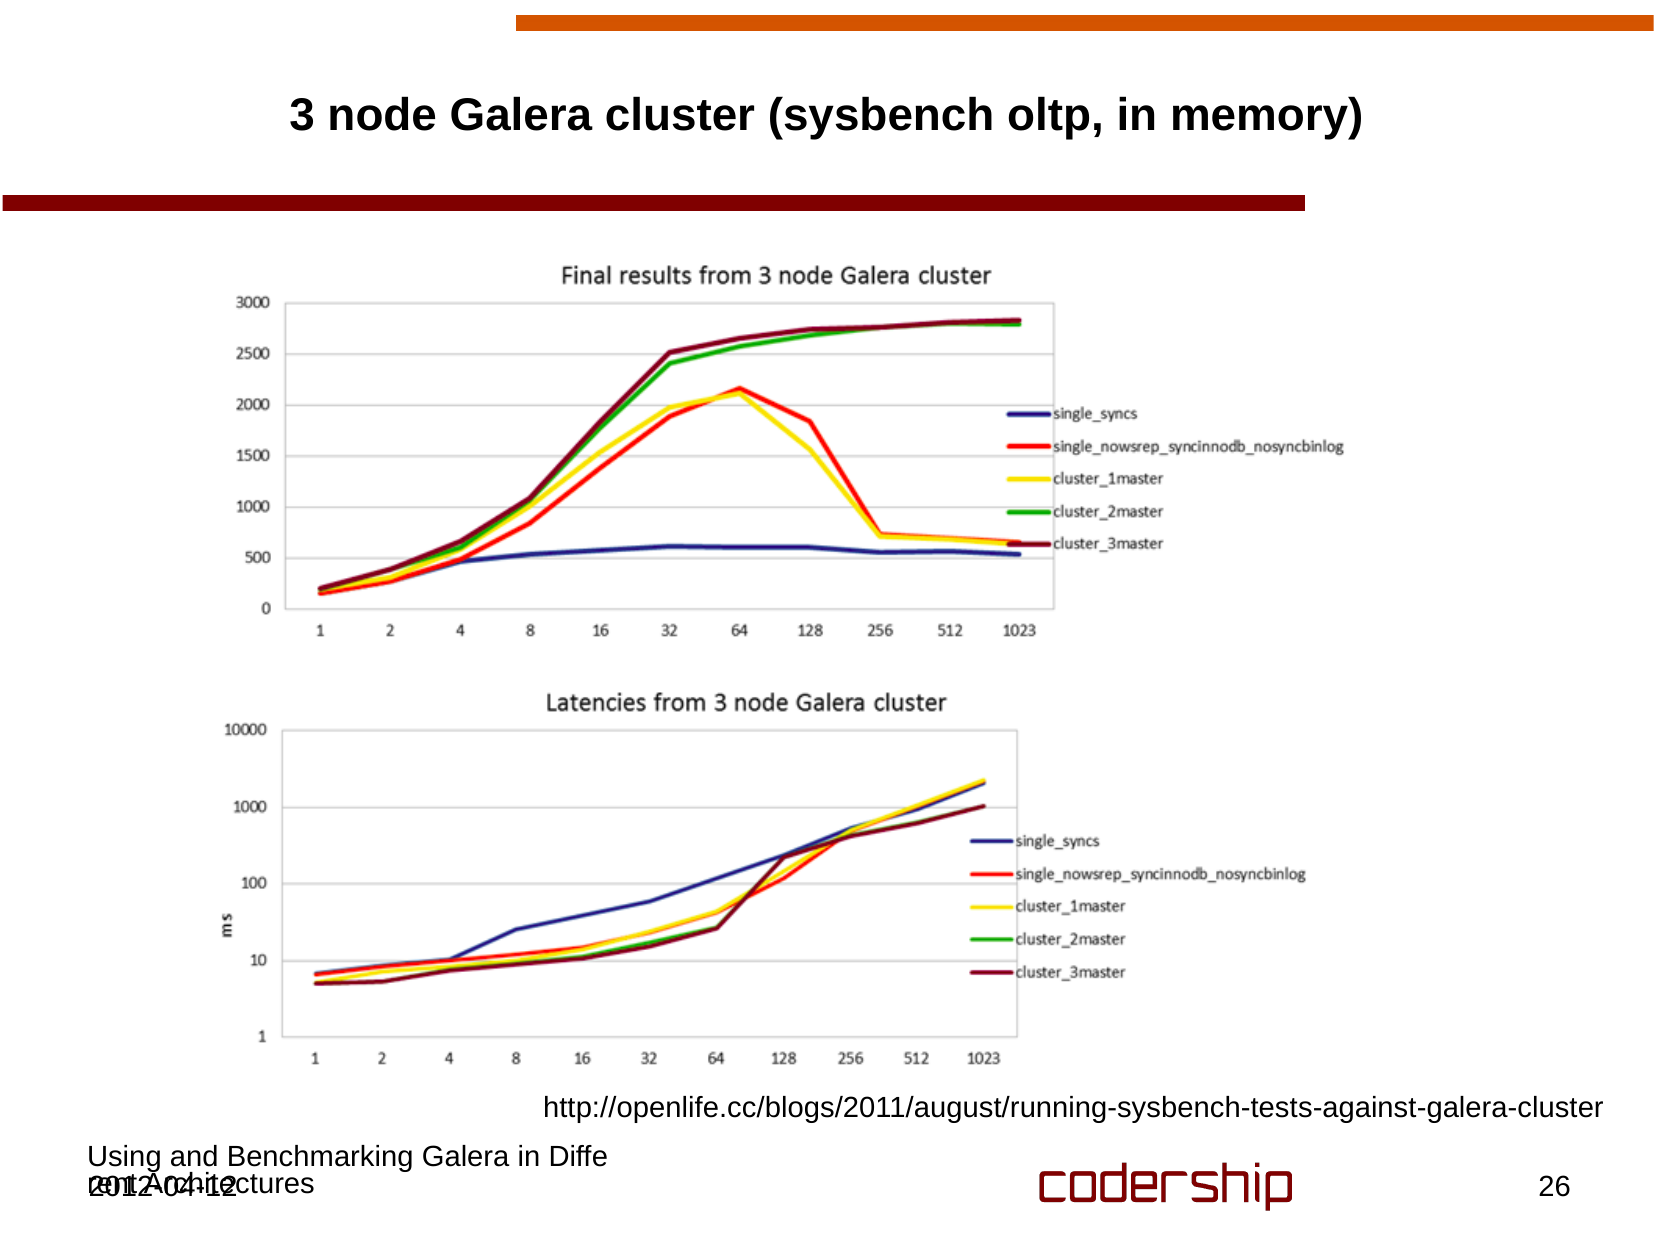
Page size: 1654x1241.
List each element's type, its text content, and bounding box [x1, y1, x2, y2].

picture [1035, 1158, 1296, 1215]
title 3 node Galera cluster (sysbench oltp, in memory) [82, 49, 1571, 181]
picture [2, 195, 1305, 211]
picture [210, 247, 1364, 661]
picture [516, 15, 1654, 31]
picture [188, 674, 1326, 1088]
text_box http://openlife.cc/blogs/2011/august/running-sysbench-tests-against-galera-cluster [528, 1083, 1621, 1131]
